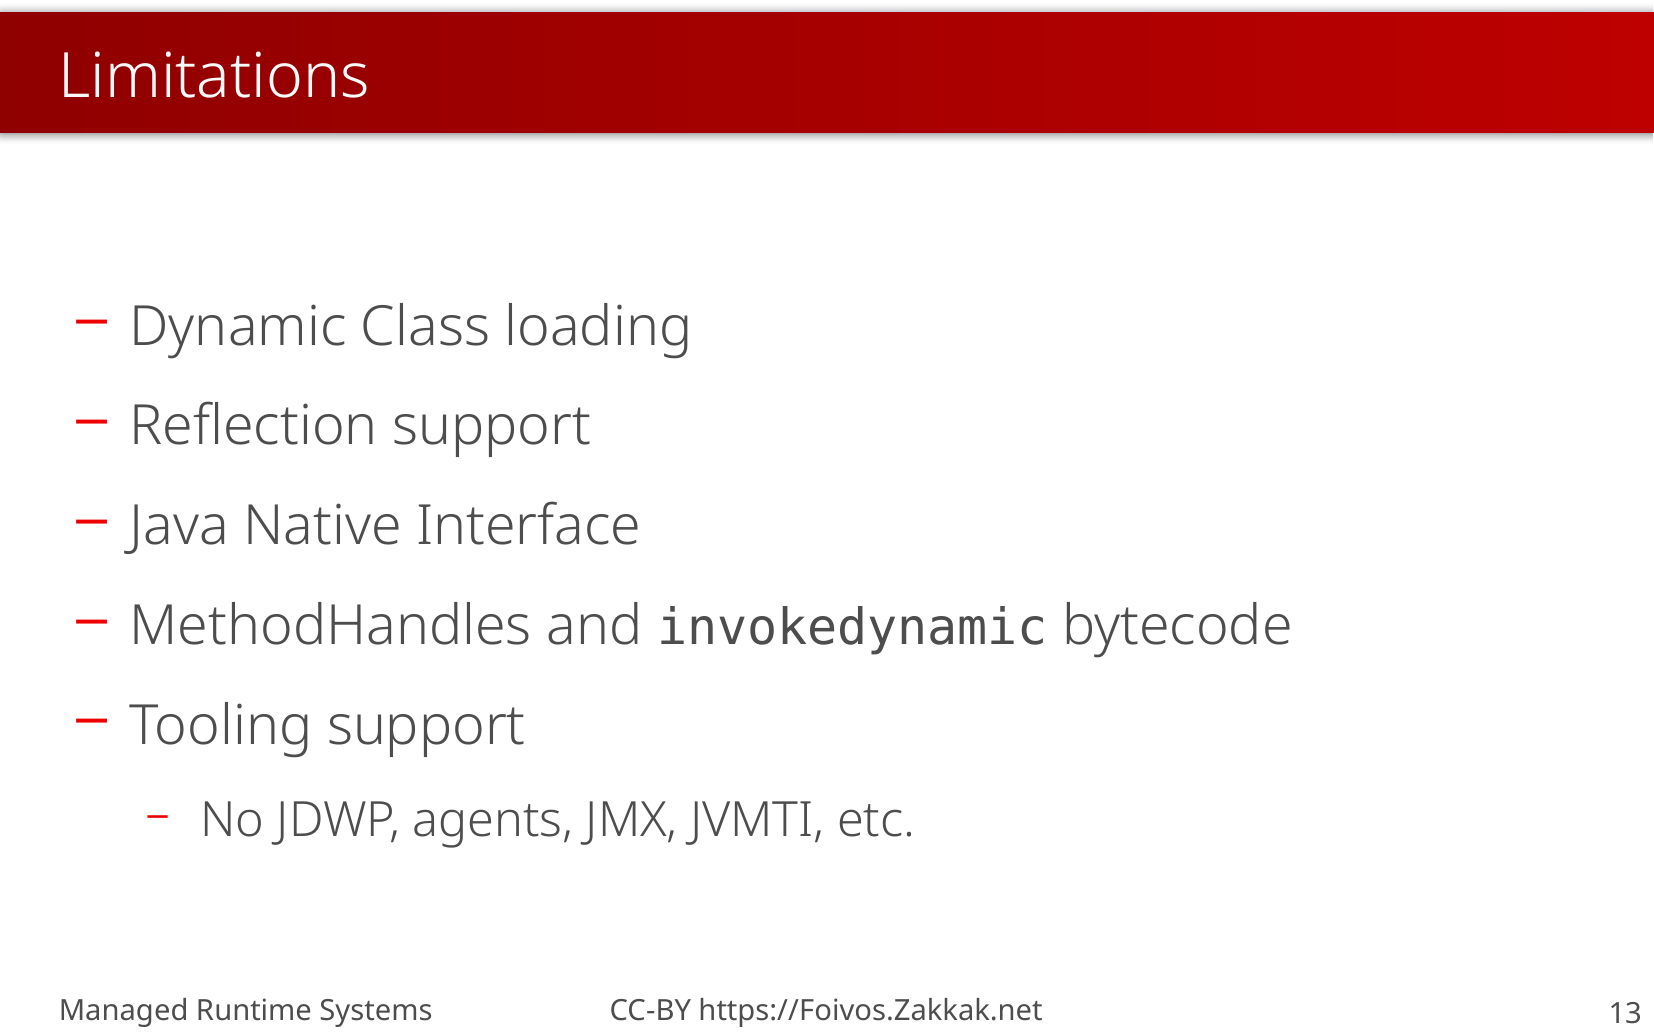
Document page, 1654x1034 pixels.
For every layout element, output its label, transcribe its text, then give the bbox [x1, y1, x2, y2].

title Limitations [58, 7, 1329, 139]
list Dynamic Class loading Reflection support Java Native Interface MethodHandles and invokedynamic bytecode Tooling support No JDWP, agents, JMX, JVMTI, etc. [58, 176, 1594, 960]
